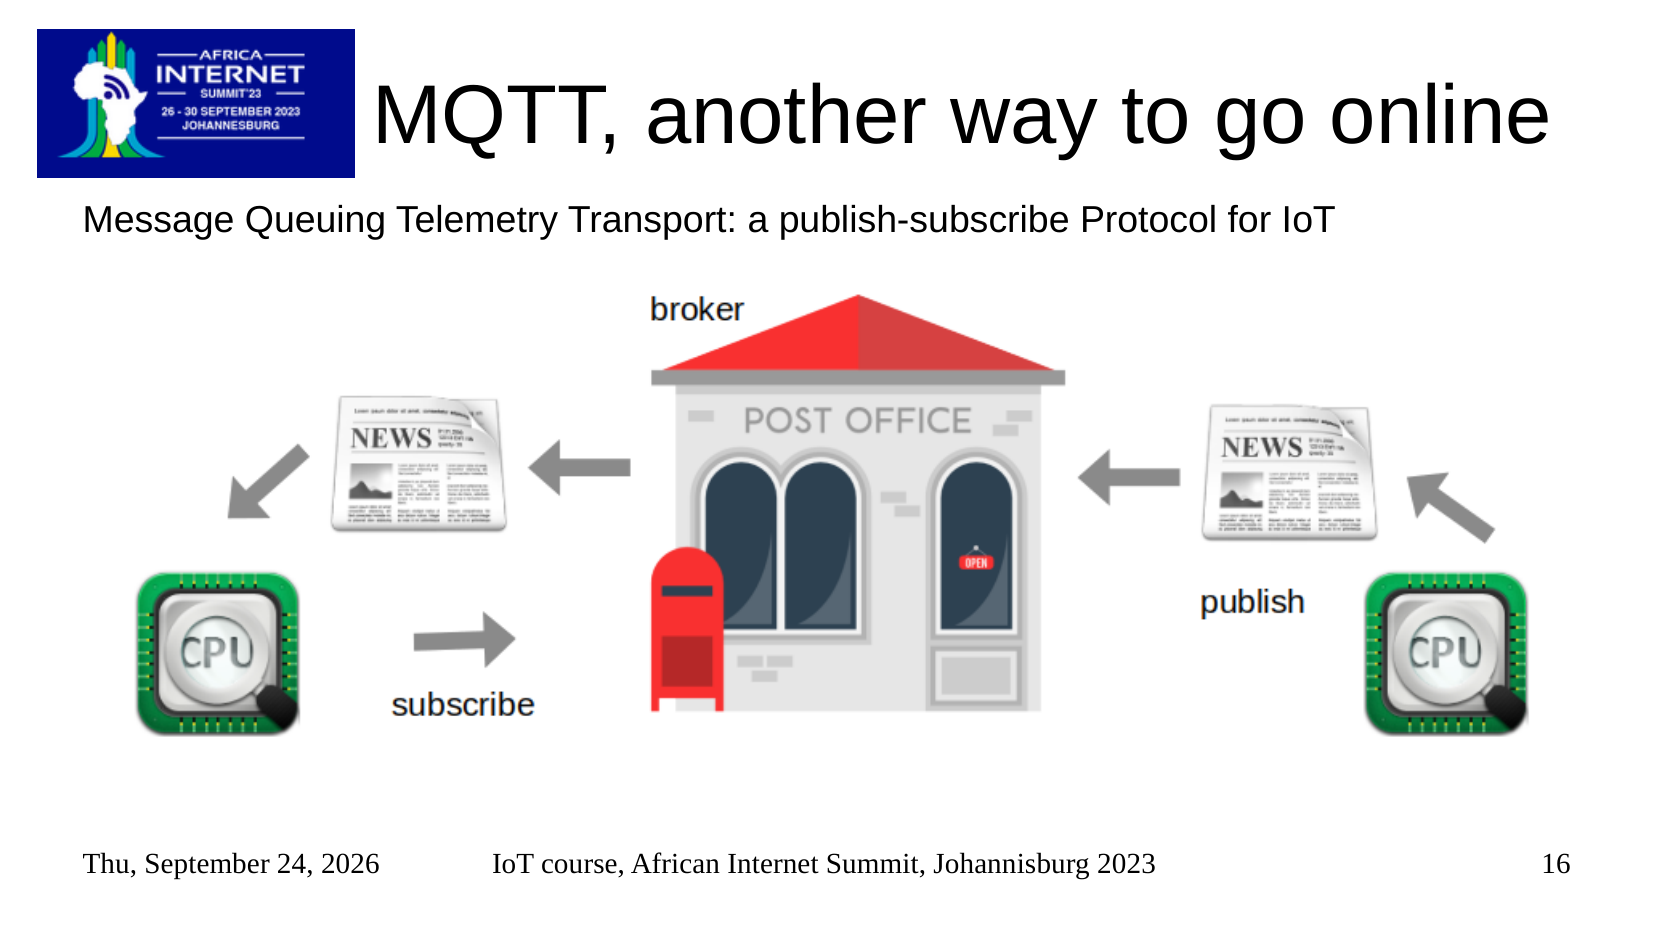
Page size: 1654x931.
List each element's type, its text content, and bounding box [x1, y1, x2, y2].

title MQTT, another way to go online [354, 37, 1571, 193]
picture [37, 29, 355, 178]
list Message Queuing Telemetry Transport: a publish-subscribe Protocol for IoT [82, 198, 1571, 739]
picture [95, 266, 1558, 798]
